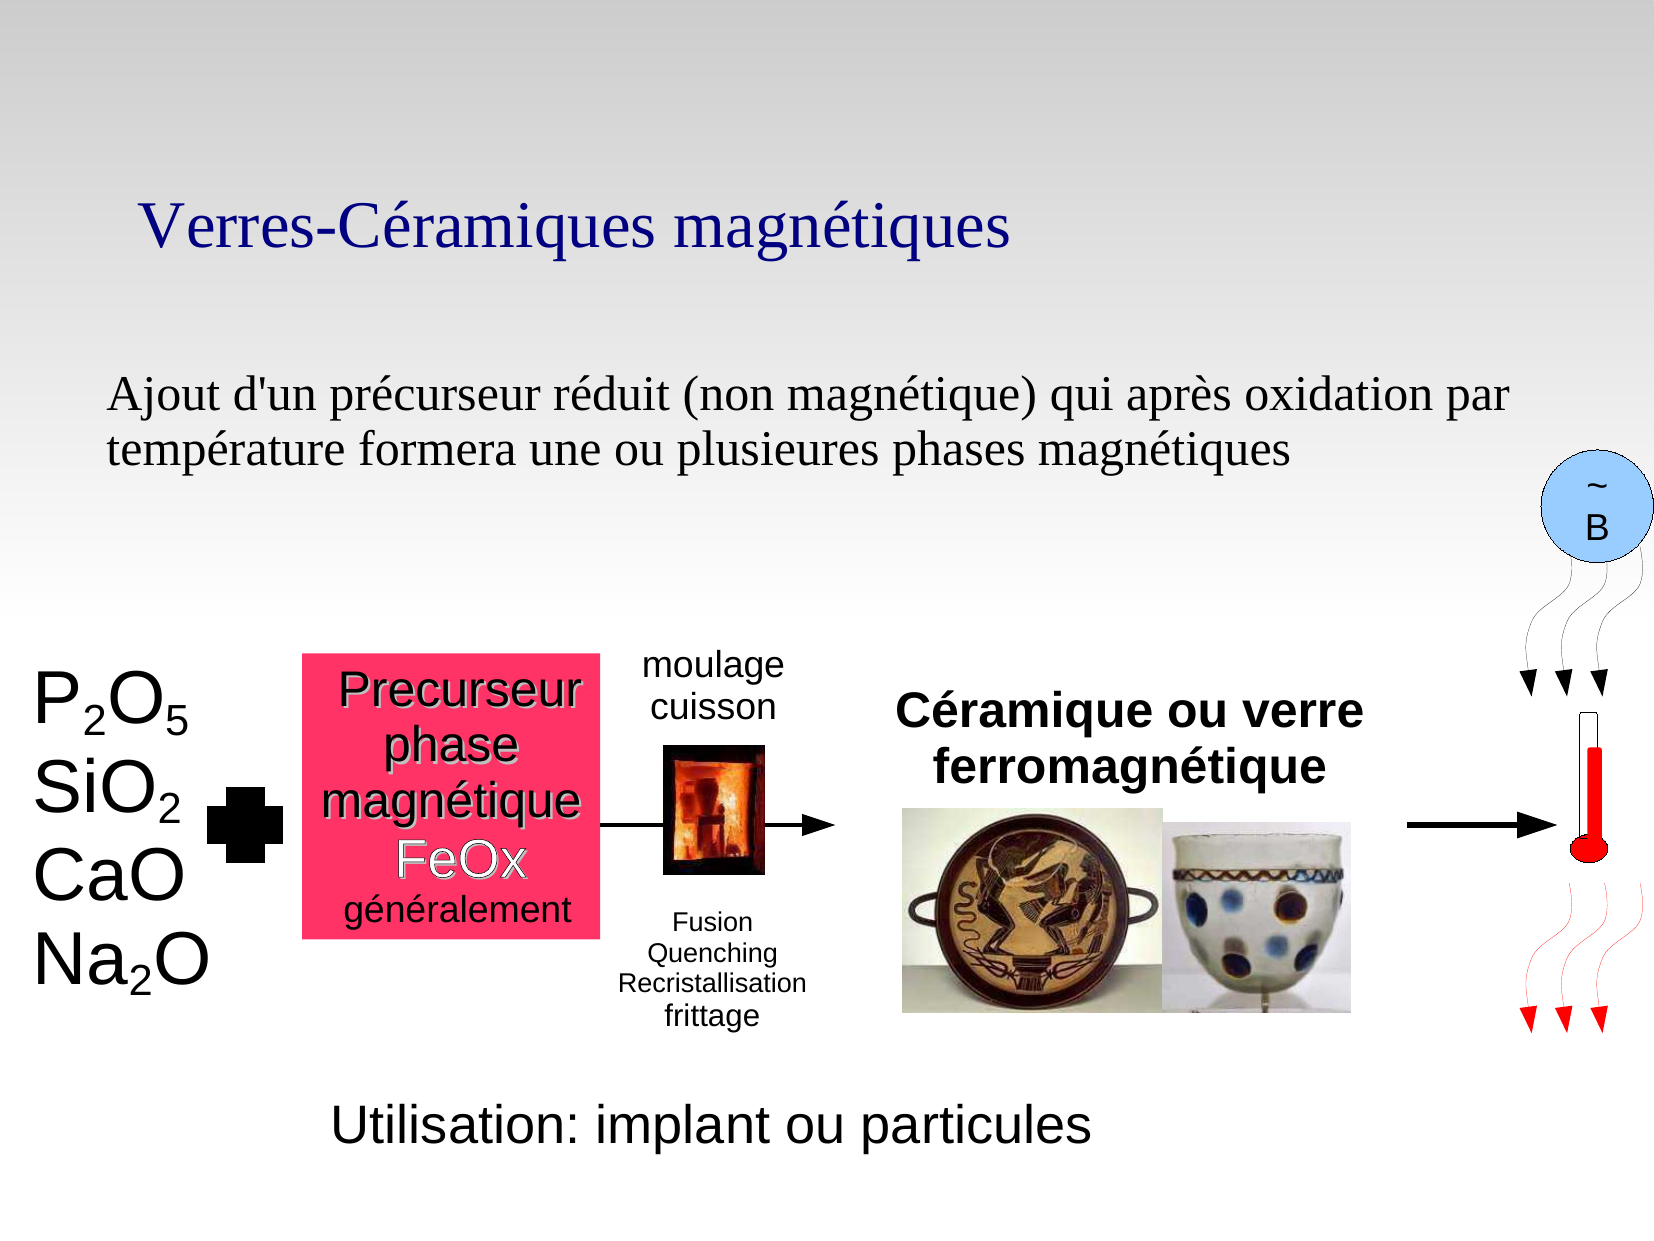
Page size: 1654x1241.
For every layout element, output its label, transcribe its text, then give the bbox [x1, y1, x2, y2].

text_box Utilisation: implant ou particules [187, 1087, 1238, 1163]
text_box ~ B [1540, 449, 1654, 563]
text_box Fusion Quenching Recristallisation frittage [600, 900, 826, 1041]
picture [1162, 822, 1351, 1013]
text_box P2O5 SiO2 CaO Na2O [18, 648, 228, 1013]
text_box [228, 787, 283, 863]
list Verres-Céramiques magnétiques Ajout d'un précurseur réduit (non magnétique) qui après oxidation par température formera une ou plusieures phases magnétiques [49, 187, 1538, 596]
text_box Precurseur phase magnétique FeOx généralement [302, 653, 601, 940]
text_box Céramique ou verre ferromagnétique [862, 675, 1398, 1054]
picture [663, 745, 765, 875]
text_box moulagecuisson [619, 635, 808, 735]
text_box [1570, 747, 1608, 863]
